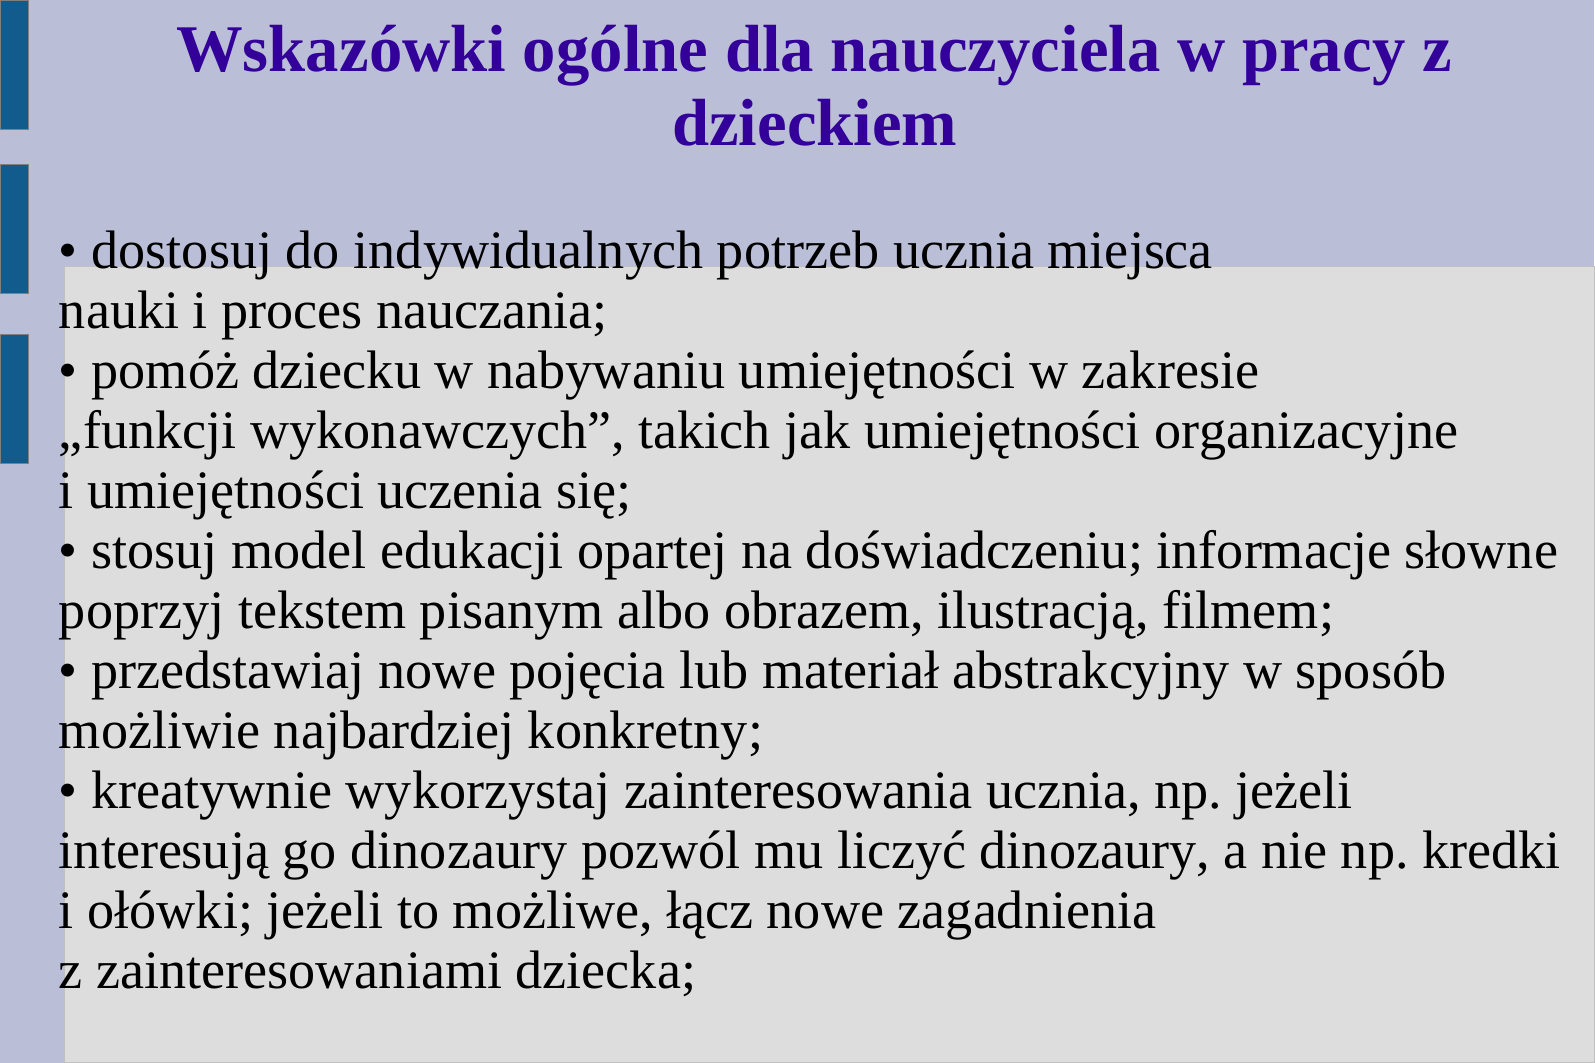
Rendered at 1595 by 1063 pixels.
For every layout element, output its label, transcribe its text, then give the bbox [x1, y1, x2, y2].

list Wskazówki ogólne dla nauczyciela w pracy z dzieckiem • dostosuj do indywidualnych potrzeb ucznia miejsca nauki i proces nauczania; • pomóż dziecku w nabywaniu umiejętności w zakresie „funkcji wykonawczych”, takich jak umiejętności organizacyjne i umiejętności uczenia się; • stosuj model edukacji opartej na doświadczeniu; informacje słowne poprzyj tekstem pisanym albo obrazem, ilustracją, filmem; • przedstawiaj nowe pojęcia lub materiał abstrakcyjny w sposób możliwie najbardziej konkretny; • kreatywnie wykorzystaj zainteresowania ucznia, np. jeżeli interesują go dinozaury pozwól mu liczyć dinozaury, a nie np. kredki i ołówki; jeżeli to możliwe, łącz nowe zagadnienia z zainteresowaniami dziecka; [59, 11, 1571, 1028]
